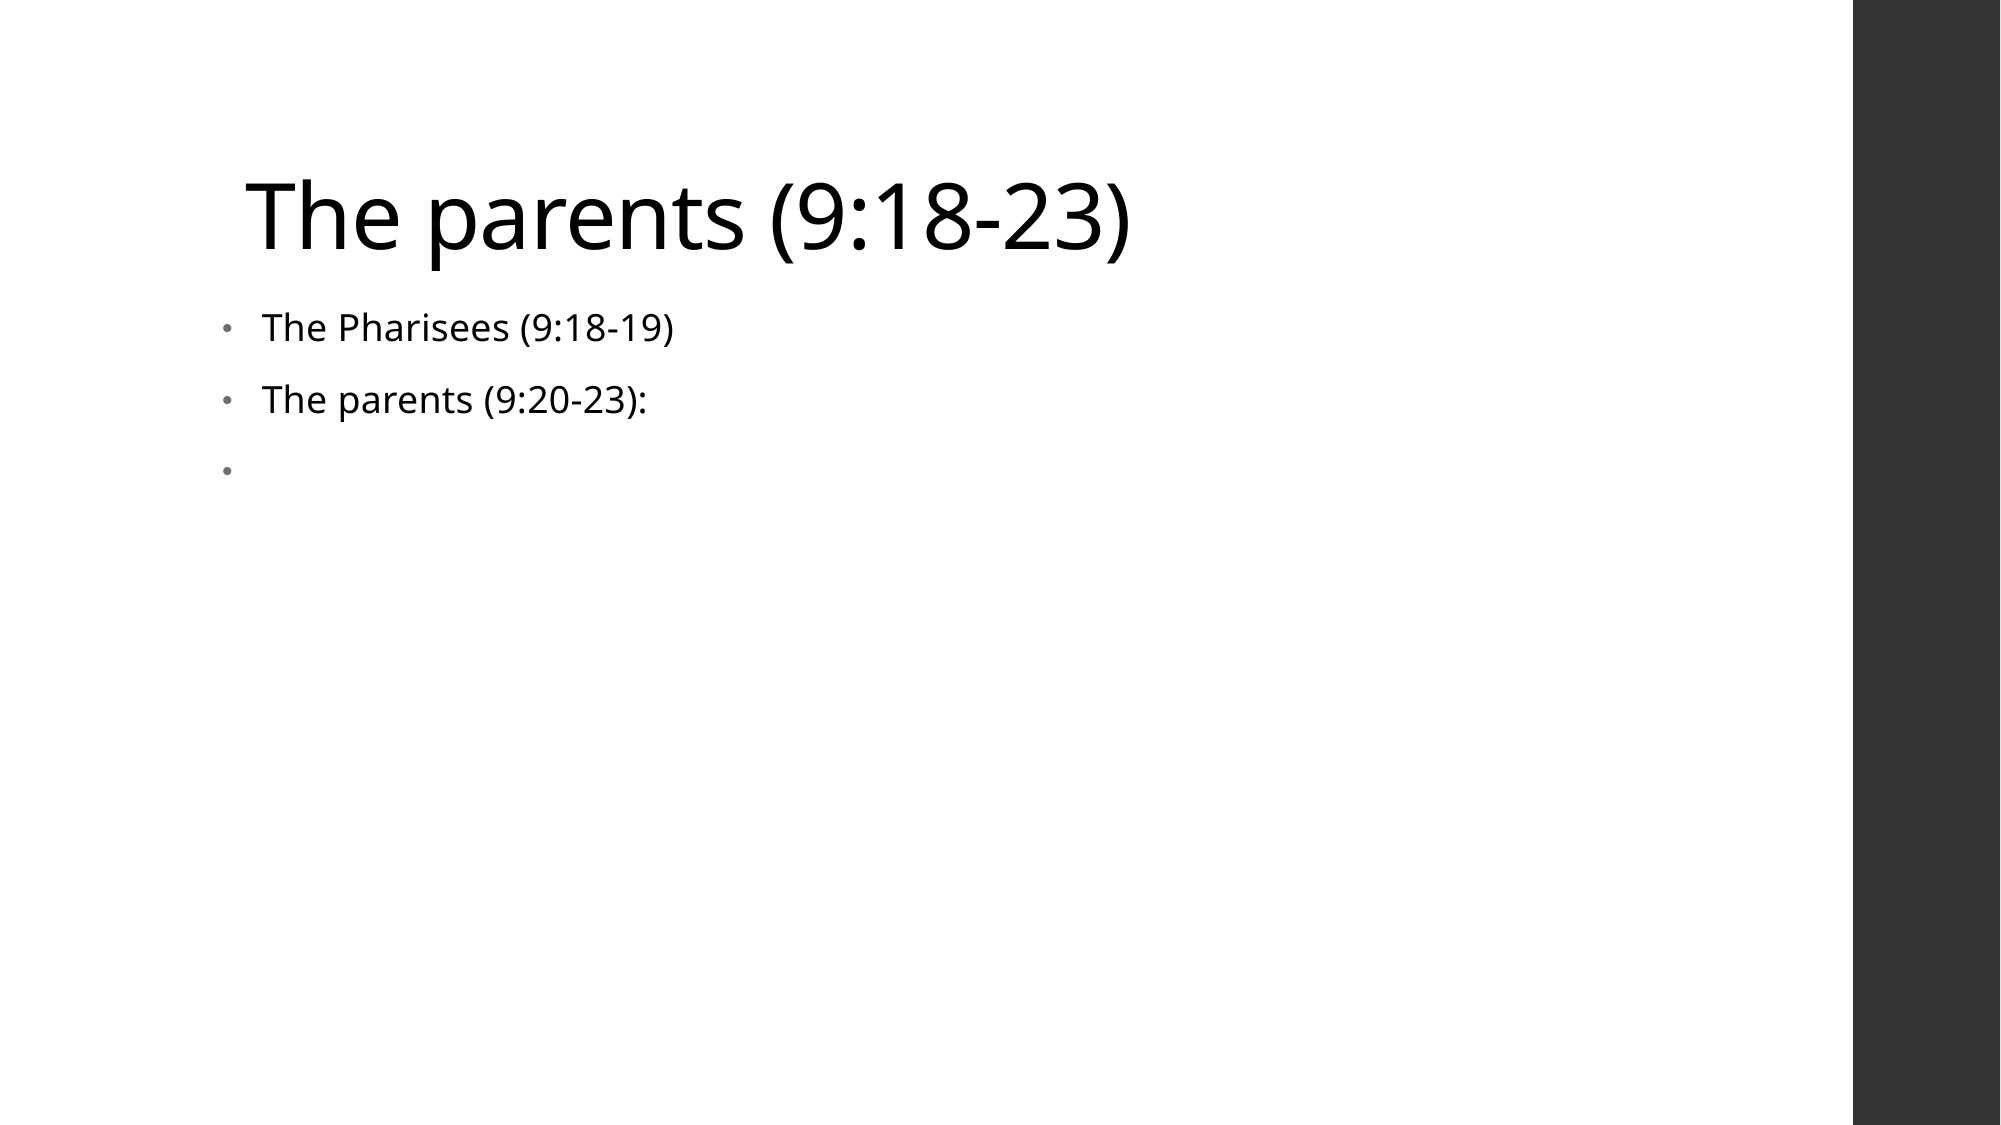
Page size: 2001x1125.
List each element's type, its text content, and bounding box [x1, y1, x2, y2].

list The Pharisees (9:18-19) The parents (9:20-23): [206, 299, 1617, 1014]
title The parents (9:18-23) [206, 60, 1797, 278]
